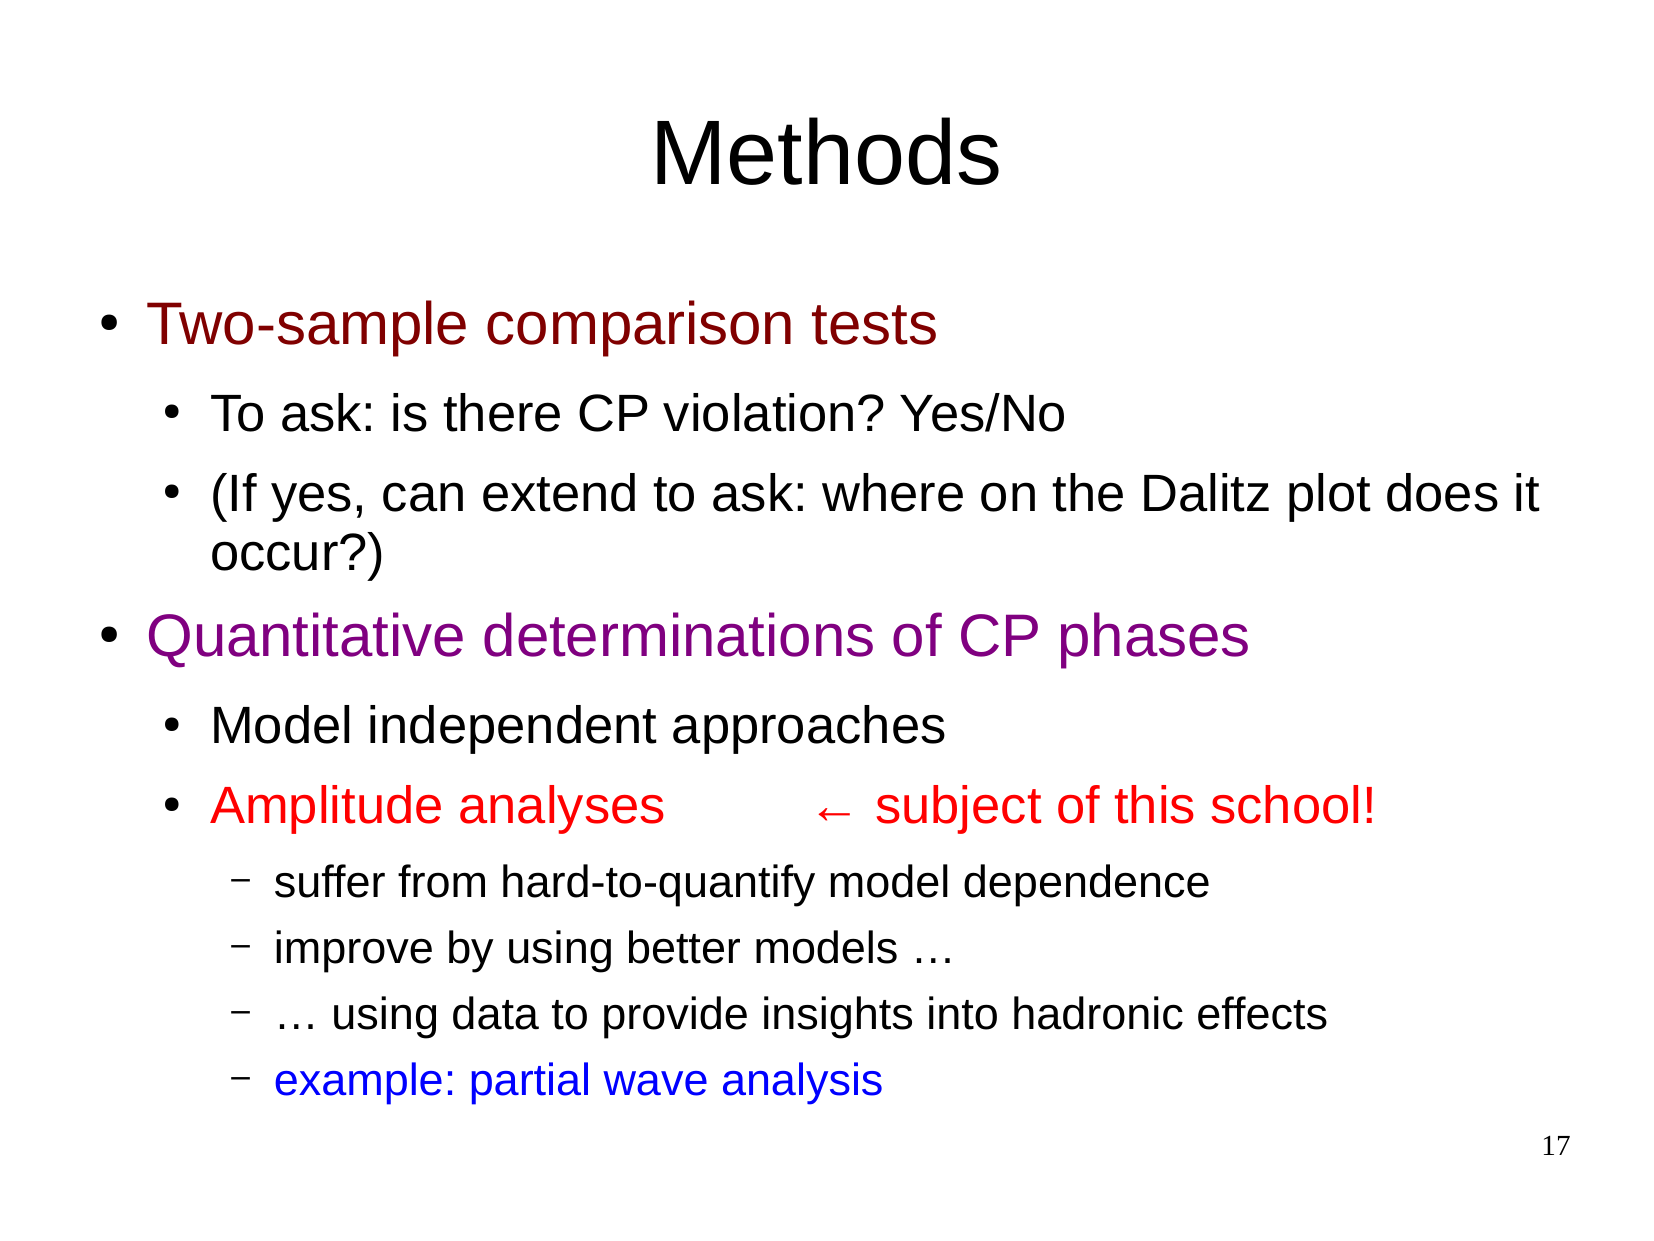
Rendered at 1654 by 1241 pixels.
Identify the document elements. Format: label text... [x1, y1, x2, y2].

list Two-sample comparison tests To ask: is there CP violation? Yes/No (If yes, can extend to ask: where on the Dalitz plot does it occur?) Quantitative determinations of CP phases Model independent approaches Amplitude analyses ← subject of this school! suffer from hard-to-quantify model dependence improve by using better models … … using data to provide insights into hadronic effects example: partial wave analysis [82, 290, 1571, 1109]
title Methods [82, 56, 1571, 250]
